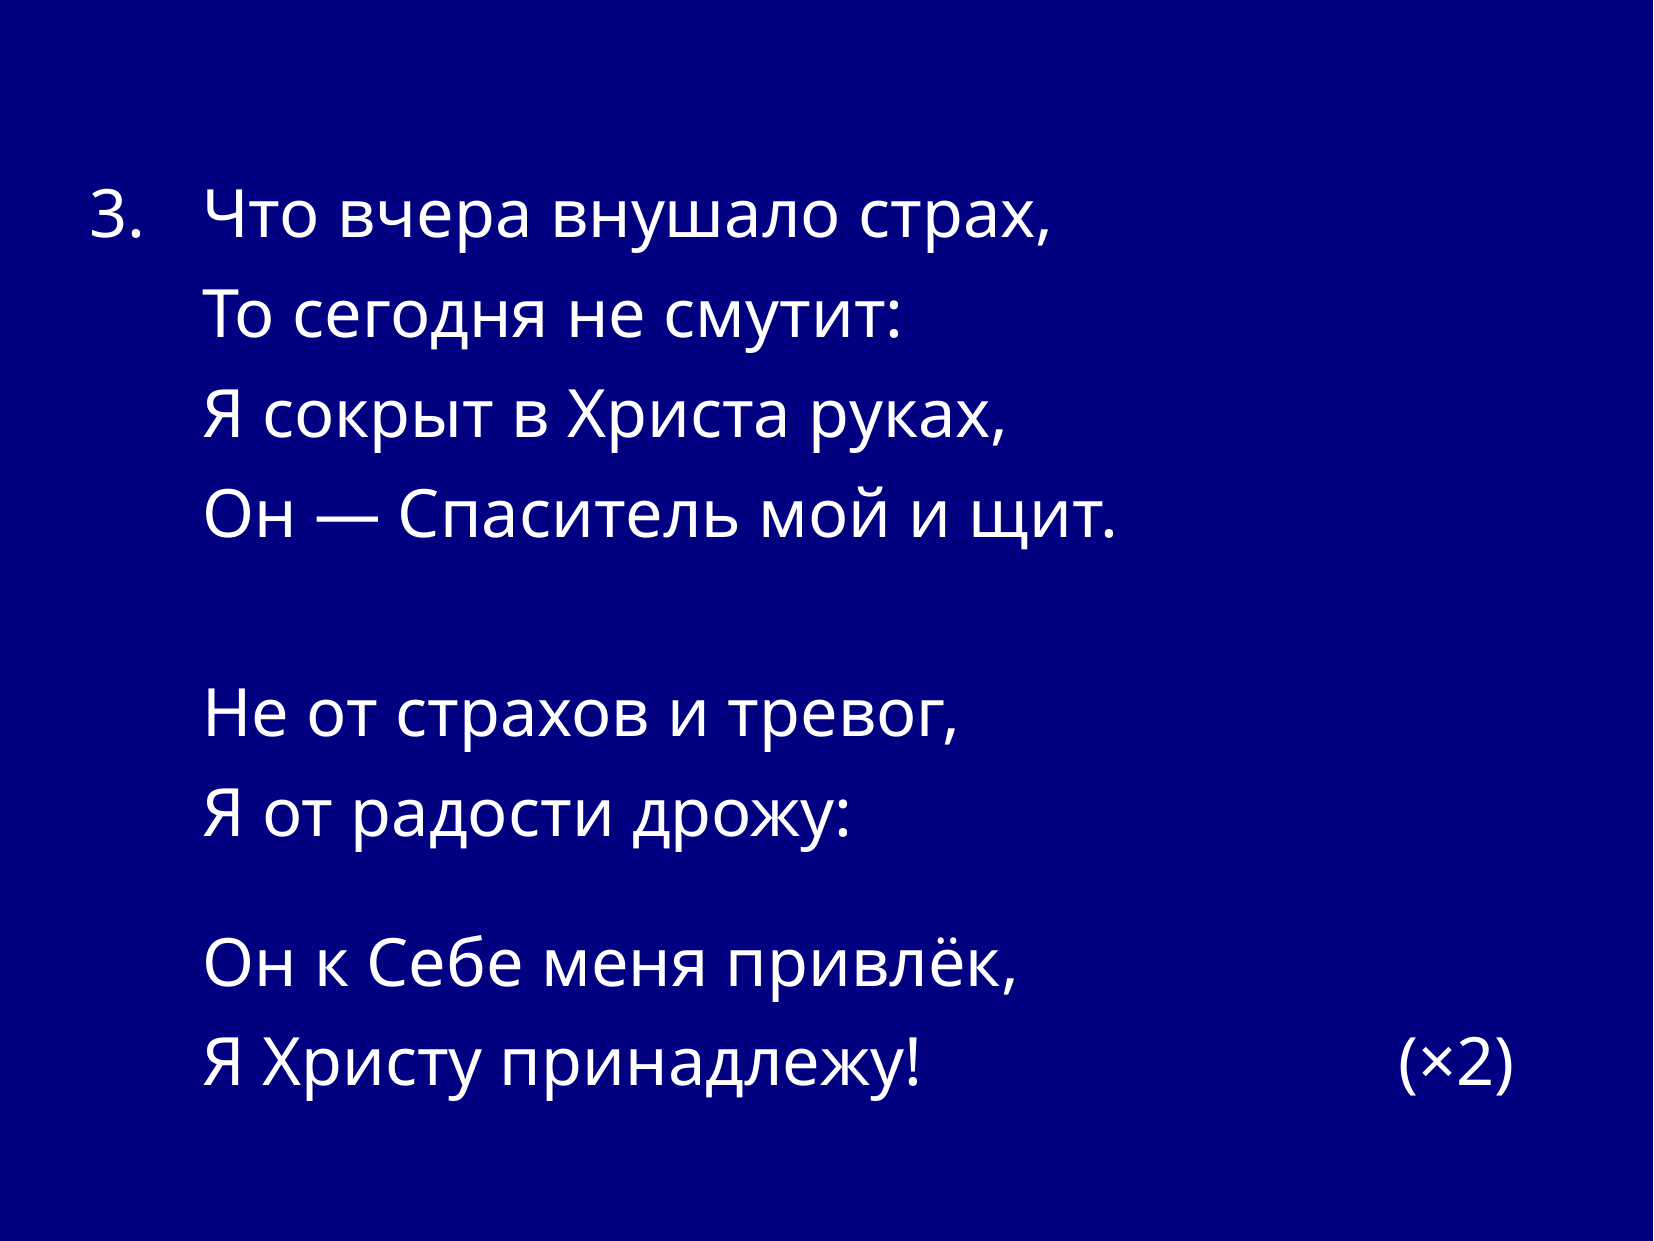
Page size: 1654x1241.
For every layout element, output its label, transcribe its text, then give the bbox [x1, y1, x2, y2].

text_box 3. Что вчера внушало страх, То сегодня не смутит: Я сокрыт в Христа руках, Он — Спаситель мой и щит. Не от страхов и тревог, Я от радости дрожу: Он к Себе меня привлёк, Я Христу принадлежу! (×2) [75, 150, 1576, 1163]
